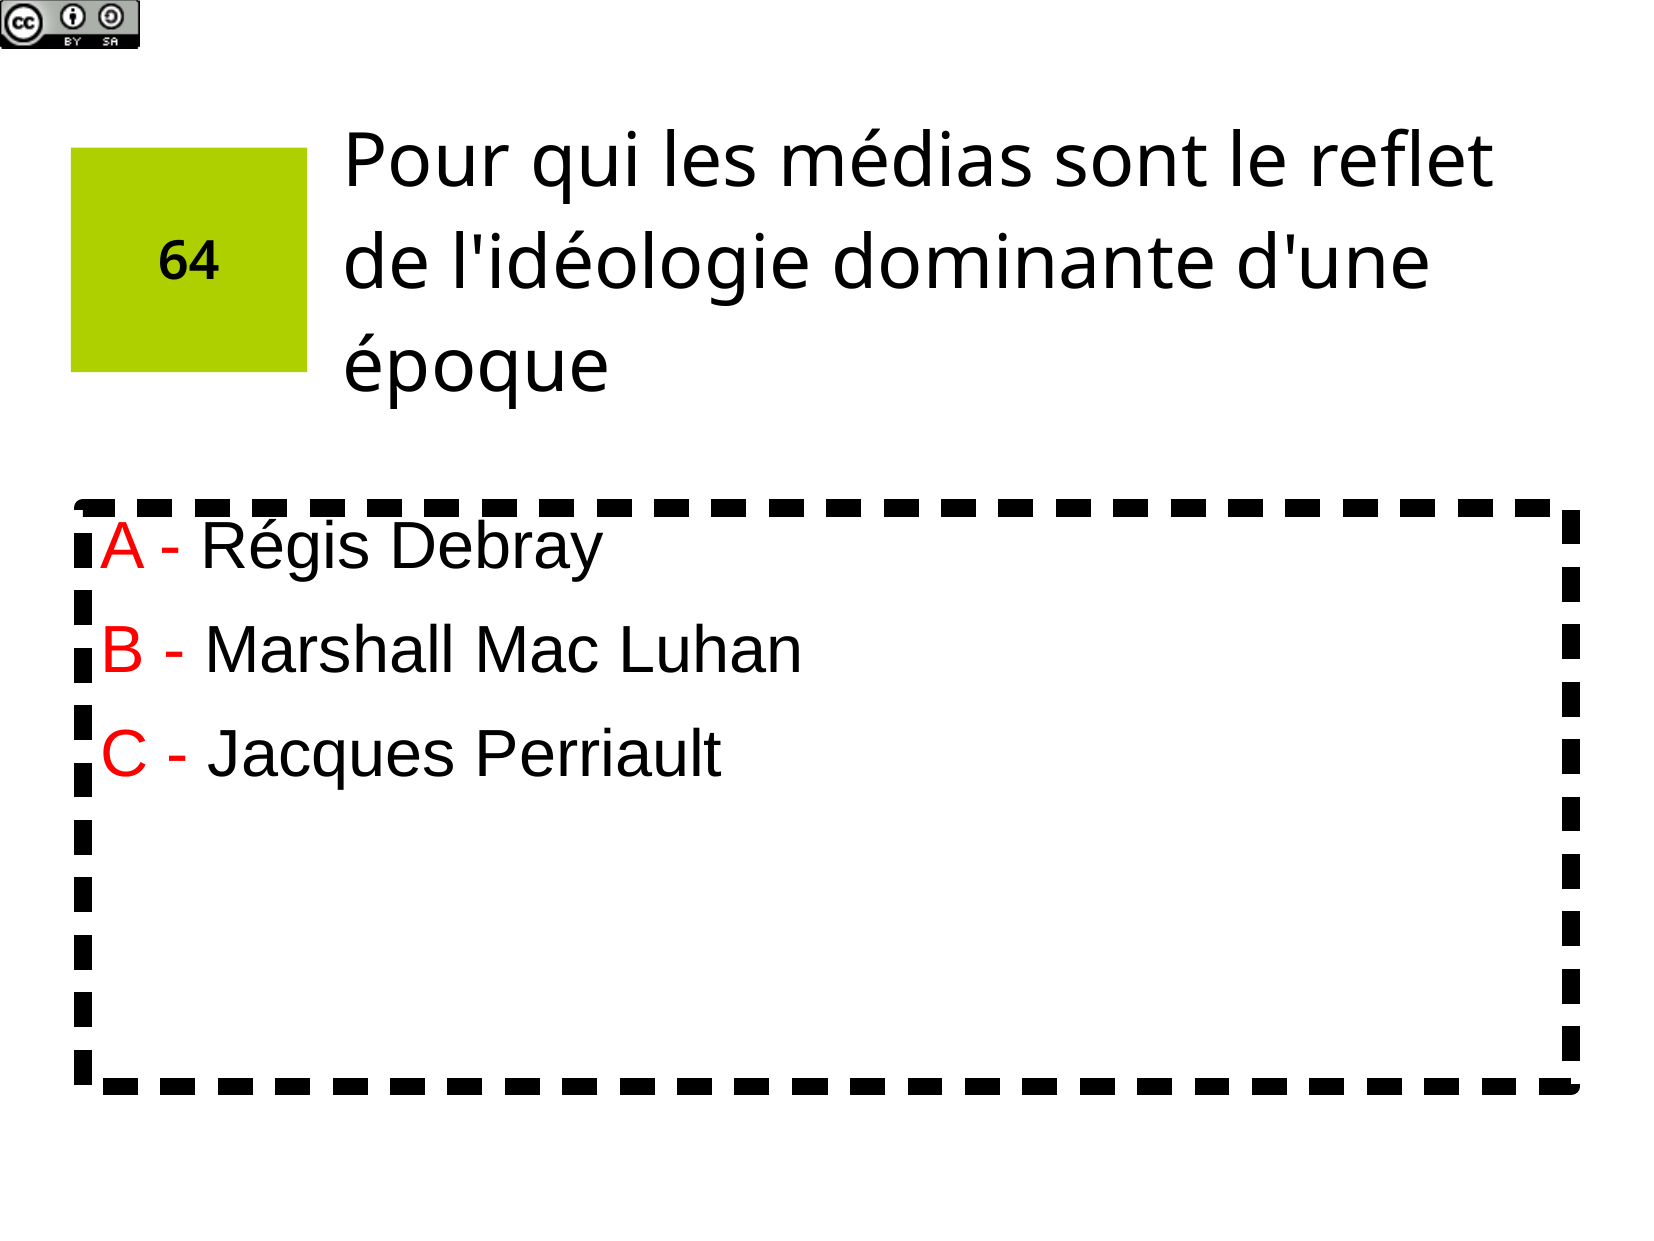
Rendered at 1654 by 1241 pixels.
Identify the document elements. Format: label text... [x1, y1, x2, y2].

list Régis Debray Marshall Mac Luhan Jacques Perriault [82, 507, 1571, 1087]
title Pour qui les médias sont le reflet de l'idéologie dominante d'une époque [342, 59, 1571, 461]
picture [0, 0, 140, 49]
